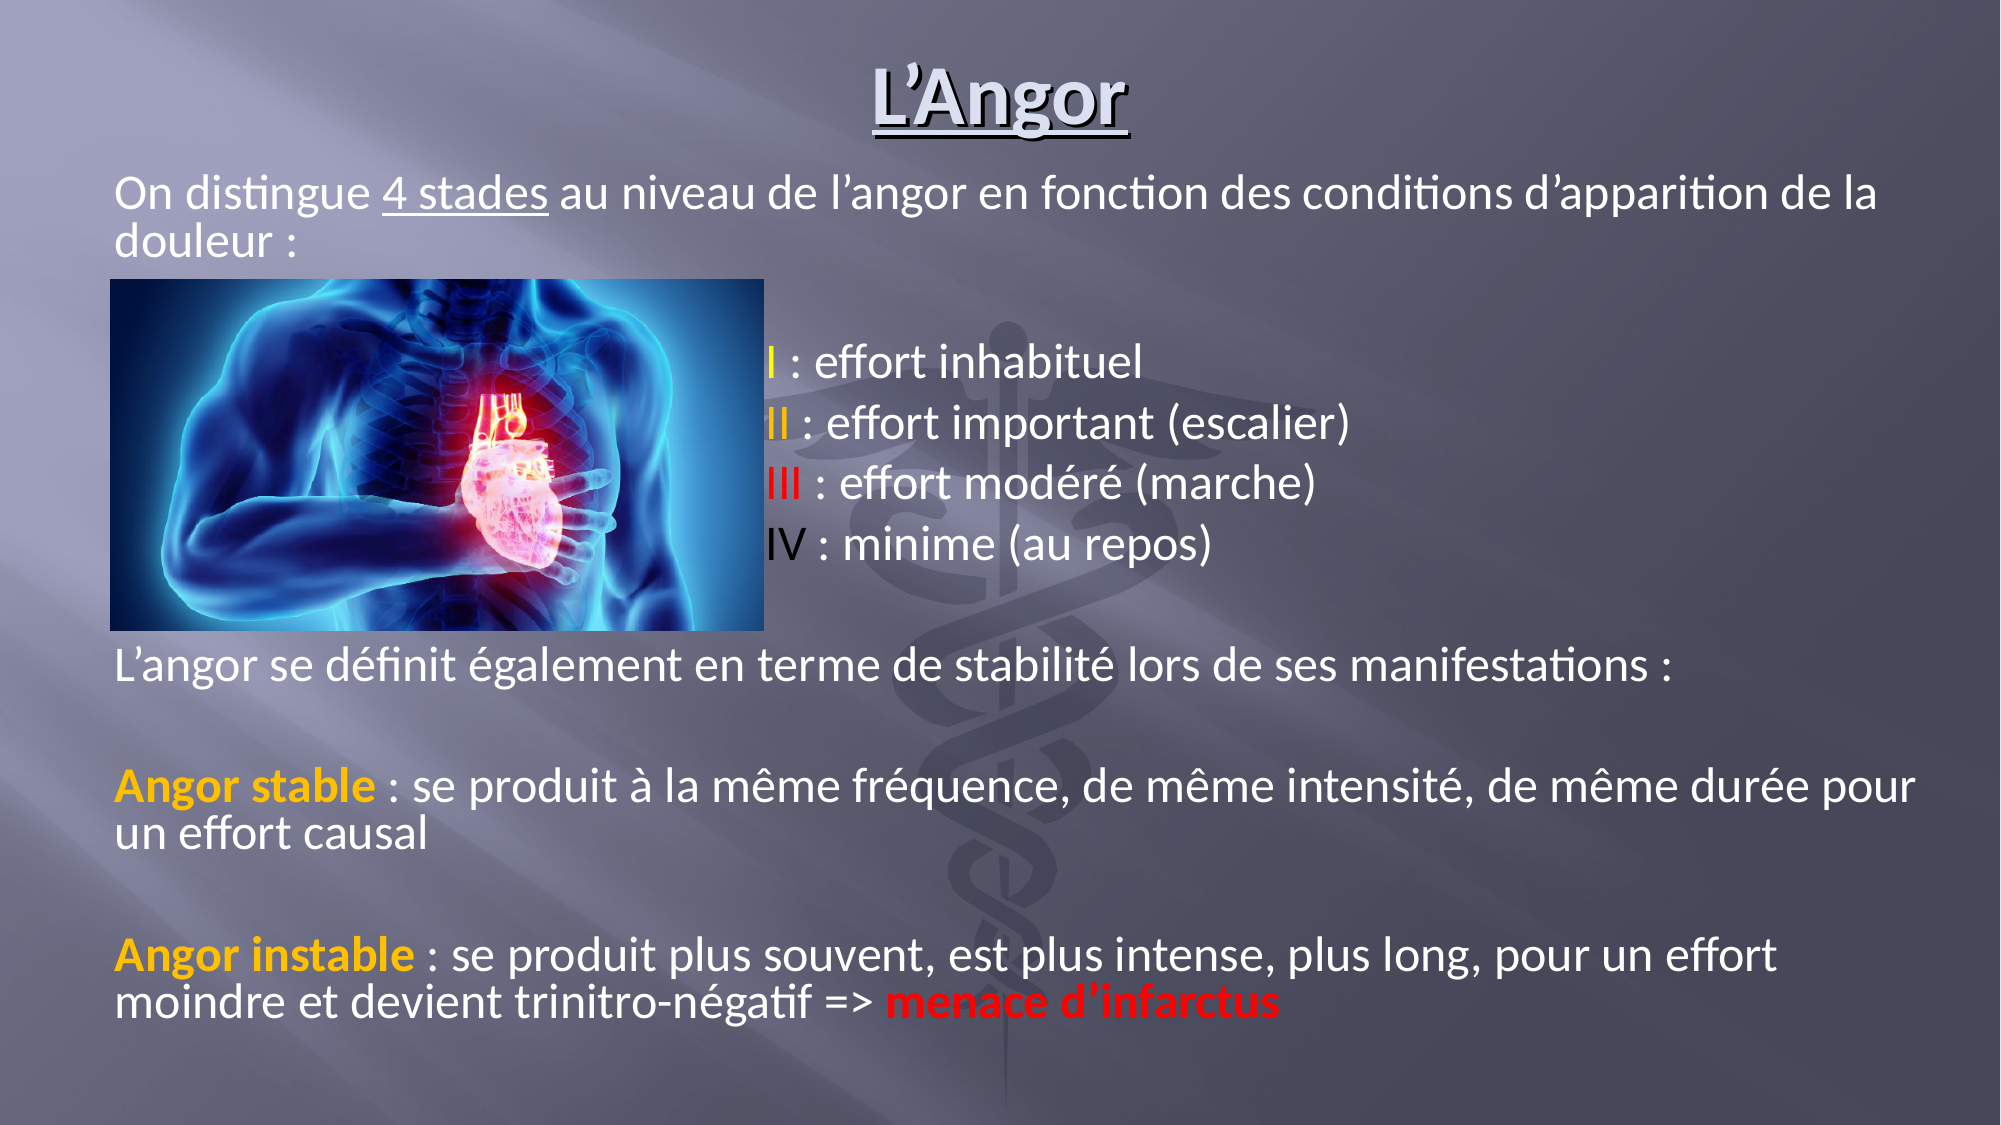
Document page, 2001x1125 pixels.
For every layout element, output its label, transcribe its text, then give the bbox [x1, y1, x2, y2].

picture [110, 279, 764, 631]
list On distingue 4 stades au niveau de l’angor en fonction des conditions d’apparition de la douleur : Stade I : effort inhabituel Stade II : effort important (escalier) Stade III : effort modéré (marche) Stade IV : minime (au repos) L’angor se définit également en terme de stabilité lors de ses manifestations : Angor stable : se produit à la même fréquence, de même intensité, de même durée pour un effort causal Angor instable : se produit plus souvent, est plus intense, plus long, pour un effort moindre et devient trinitro-négatif => menace d’infarctus [99, 164, 1965, 1098]
title L’Angor [99, 27, 1900, 153]
